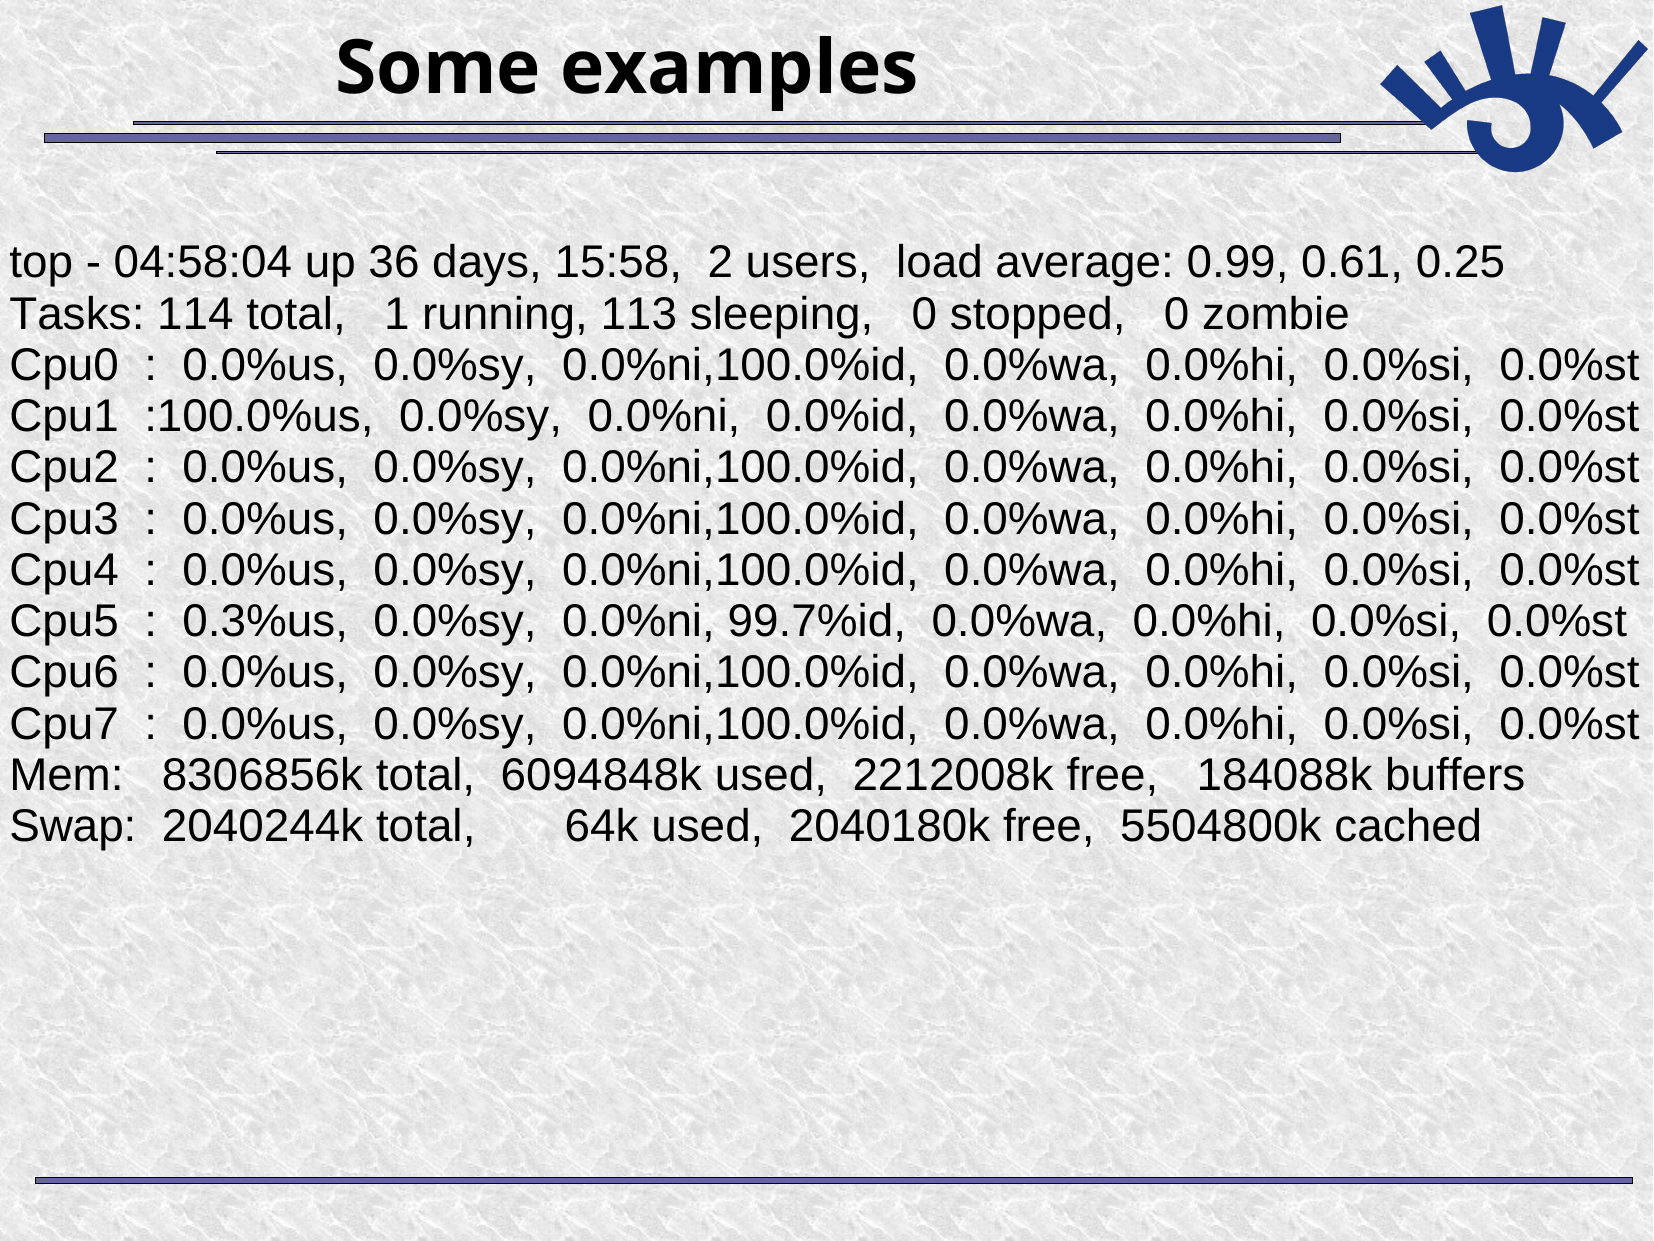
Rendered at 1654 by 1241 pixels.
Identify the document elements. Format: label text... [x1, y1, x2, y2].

text_box [133, 121, 1380, 125]
text_box Some examples [320, 5, 836, 113]
text_box [44, 133, 1341, 143]
picture [0, 0, 1654, 1241]
text_box top - 04:58:04 up 36 days, 15:58, 2 users, load average: 0.99, 0.61, 0.25 Tasks: 114 total, 1 running, 113 sleeping, 0 stopped, 0 zombie Cpu0 : 0.0%us, 0.0%sy, 0.0%ni,100.0%id, 0.0%wa, 0.0%hi, 0.0%si, 0.0%st Cpu1 :100.0%us, 0.0%sy, 0.0%ni, 0.0%id, 0.0%wa, 0.0%hi, 0.0%si, 0.0%st Cpu2 : 0.0%us, 0.0%sy, 0.0%ni,100.0%id, 0.0%wa, 0.0%hi, 0.0%si, 0.0%st Cpu3 : 0.0%us, 0.0%sy, 0.0%ni,100.0%id, 0.0%wa, 0.0%hi, 0.0%si, 0.0%st Cpu4 : 0.0%us, 0.0%sy, 0.0%ni,100.0%id, 0.0%wa, 0.0%hi, 0.0%si, 0.0%st Cpu5 : 0.3%us, 0.0%sy, 0.0%ni, 99.7%id, 0.0%wa, 0.0%hi, 0.0%si, 0.0%st Cpu6 : 0.0%us, 0.0%sy, 0.0%ni,100.0%id, 0.0%wa, 0.0%hi, 0.0%si, 0.0%st Cpu7 : 0.0%us, 0.0%sy, 0.0%ni,100.0%id, 0.0%wa, 0.0%hi, 0.0%si, 0.0%st Mem: 8306856k total, 6094848k used, 2212008k free, 184088k buffers Swap: 2040244k total, 64k used, 2040180k free, 5504800k cached [0, 229, 1653, 859]
text_box [35, 1177, 1633, 1184]
